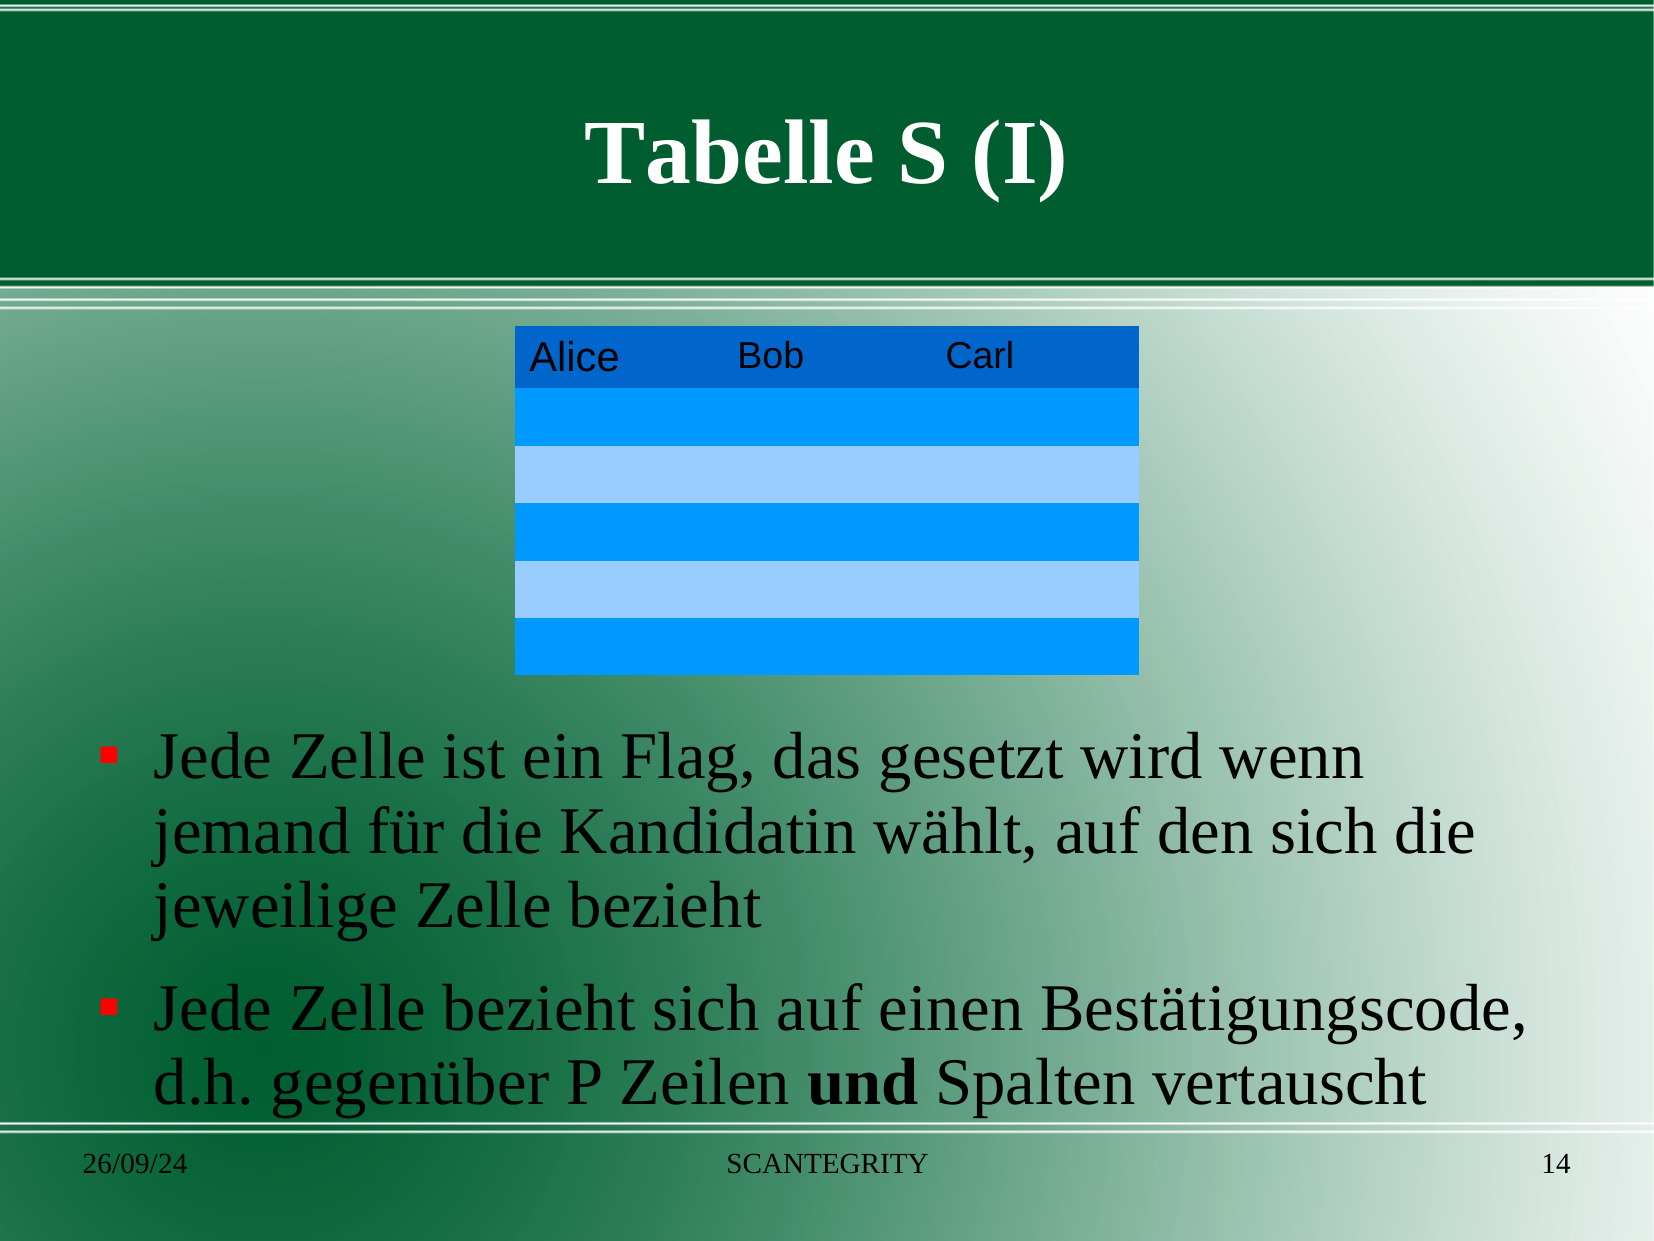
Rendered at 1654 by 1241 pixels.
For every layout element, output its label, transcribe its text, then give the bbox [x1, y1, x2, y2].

table_cell [723, 446, 931, 503]
table_cell [931, 388, 1139, 446]
table_cell [515, 388, 723, 446]
table_cell [723, 561, 931, 618]
table_cell [515, 561, 723, 618]
table_cell [515, 503, 723, 561]
table_cell [931, 561, 1139, 618]
table_header Bob [723, 326, 931, 388]
table_cell [515, 618, 723, 675]
list Jede Zelle ist ein Flag, das gesetzt wird wenn jemand für die Kandidatin wählt, auf den sich die jeweilige Zelle bezieht Jede Zelle bezieht sich auf einen Bestätigungscode, d.h. gegenüber P Zeilen und Spalten vertauscht [82, 719, 1571, 1120]
table_cell [931, 618, 1139, 675]
table_cell [723, 388, 931, 446]
table_cell [931, 503, 1139, 561]
table_cell [931, 446, 1139, 503]
table_header Alice [515, 326, 723, 388]
title Tabelle S (I) [82, 56, 1571, 250]
table_cell [723, 618, 931, 675]
table_cell [515, 446, 723, 503]
picture [0, 0, 1654, 1241]
table_header Carl [931, 326, 1139, 388]
table_cell [723, 503, 931, 561]
